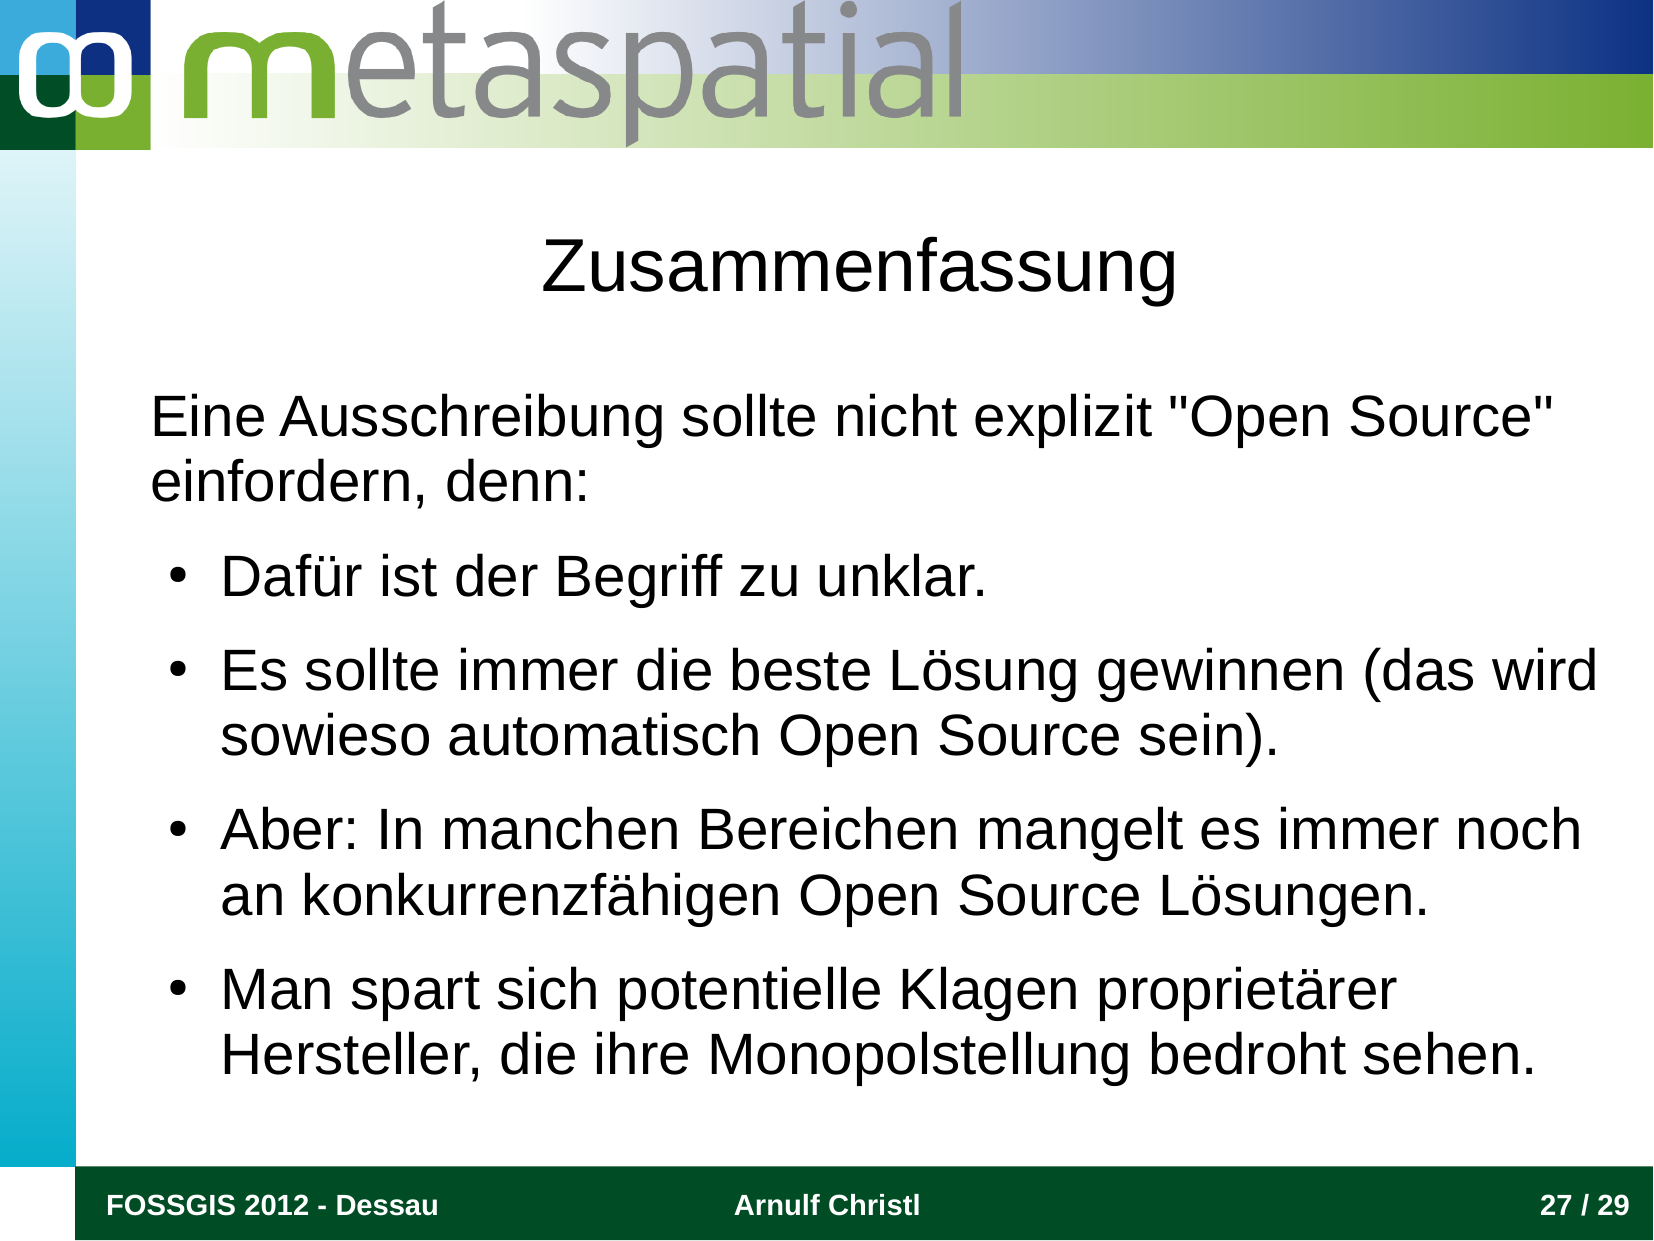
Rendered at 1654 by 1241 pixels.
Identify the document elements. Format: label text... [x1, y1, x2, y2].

picture [0, 0, 961, 150]
list Eine Ausschreibung sollte nicht explizit "Open Source" einfordern, denn: Dafür ist der Begriff zu unklar. Es sollte immer die beste Lösung gewinnen (das wird sowieso automatisch Open Source sein). Aber: In manchen Bereichen mangelt es immer noch an konkurrenzfähigen Open Source Lösungen. Man spart sich potentielle Klagen proprietärer Hersteller, die ihre Monopolstellung bedroht sehen. [150, 383, 1613, 1126]
title Zusammenfassung [150, 161, 1571, 369]
